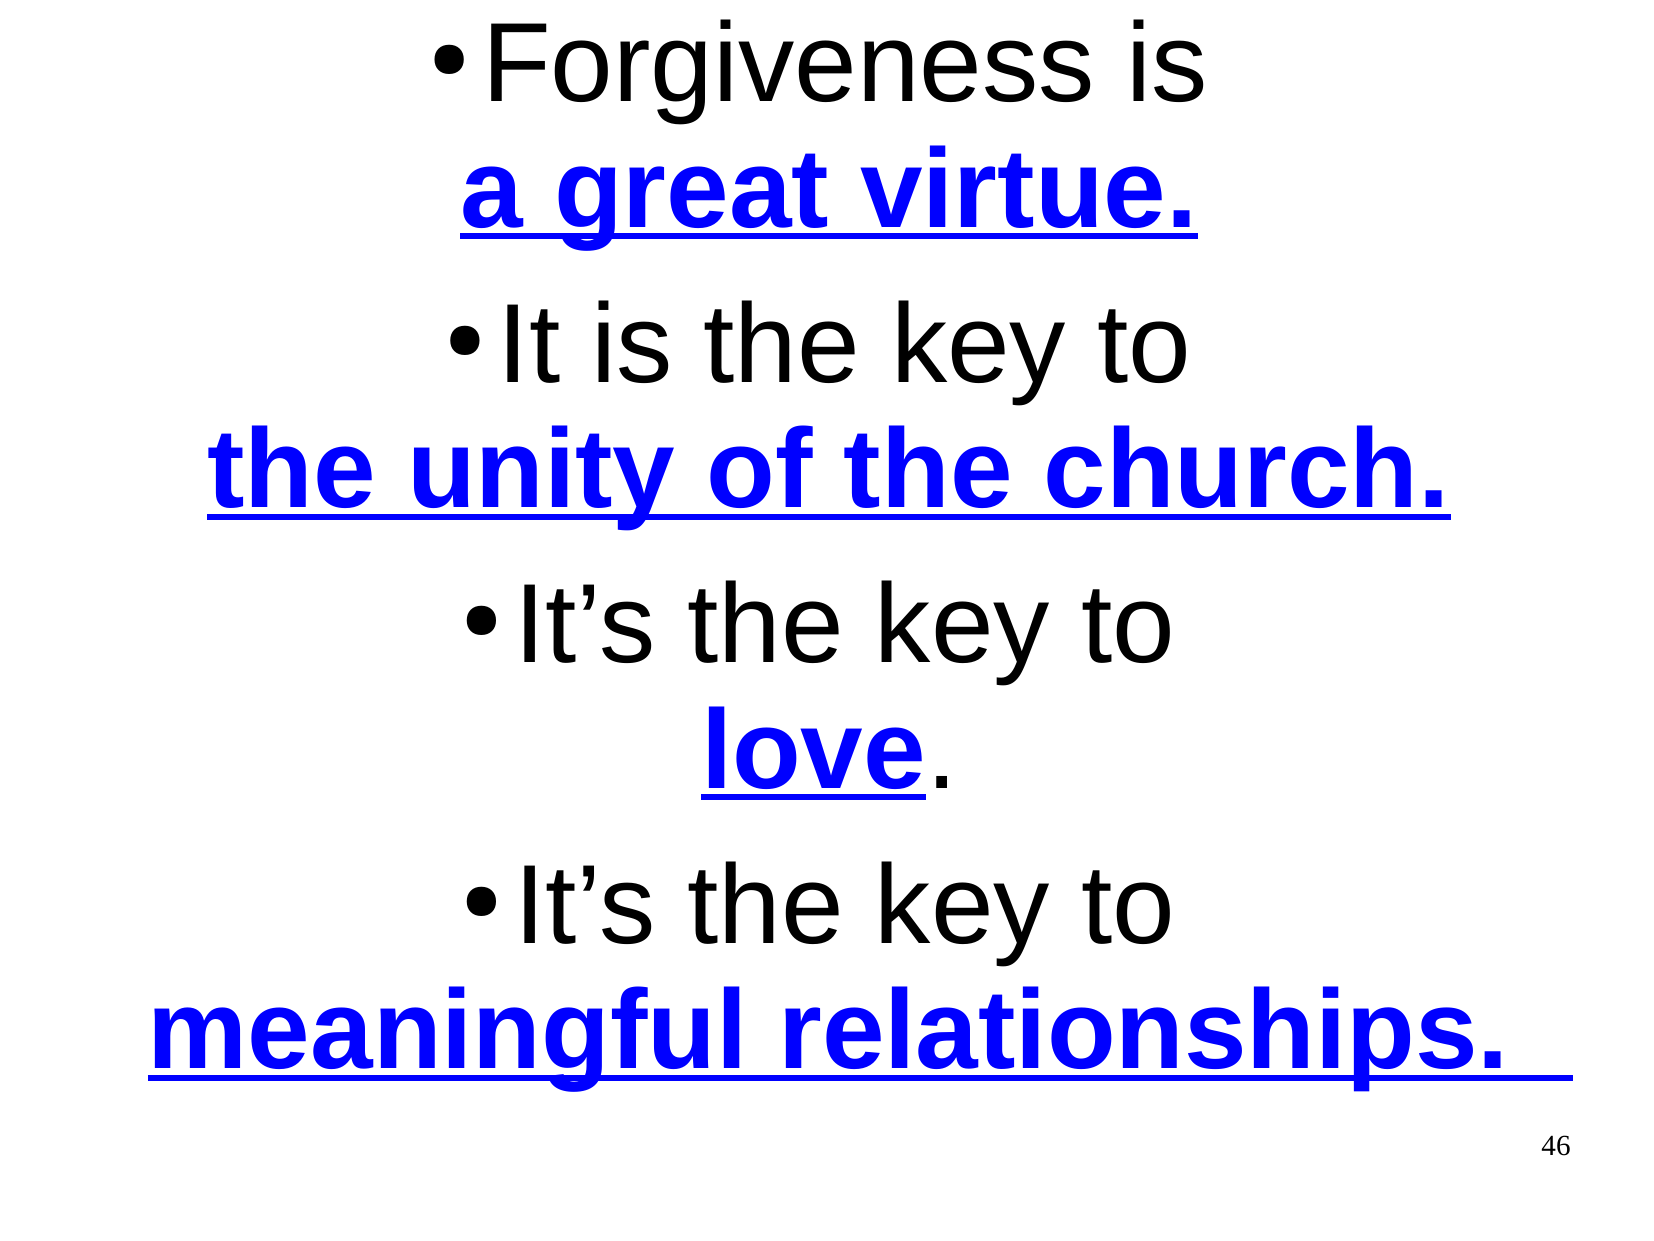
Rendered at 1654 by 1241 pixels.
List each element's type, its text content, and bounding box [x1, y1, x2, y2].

list Forgiveness is a great virtue. It is the key to the unity of the church. It’s the key to love. It’s the key to meaningful relationships. [0, 0, 1651, 1238]
